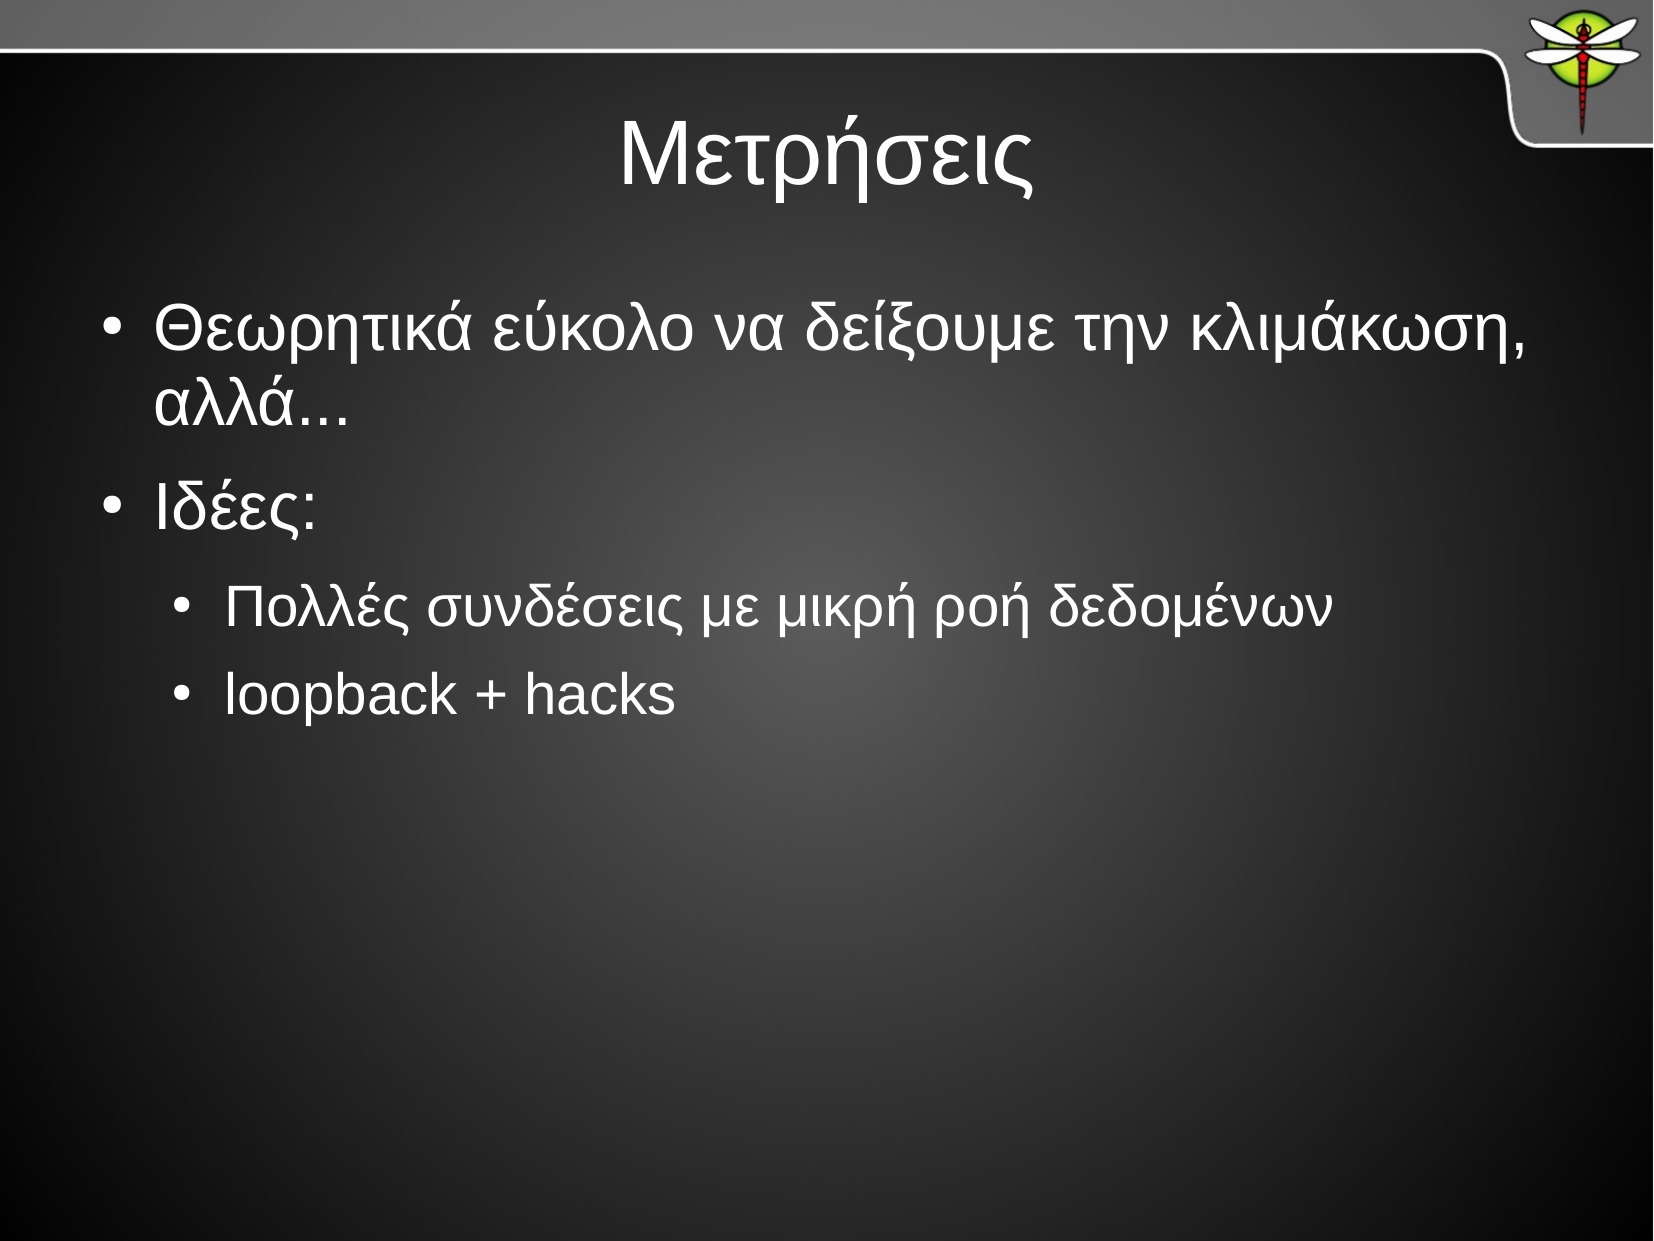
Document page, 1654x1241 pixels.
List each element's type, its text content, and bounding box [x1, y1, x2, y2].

picture [0, 0, 1654, 1241]
title Μετρήσεις [82, 49, 1571, 257]
list Θεωρητικά εύκολο να δείξουμε την κλιμάκωση, αλλά... Ιδέες: Πολλές συνδέσεις με μικρή ροή δεδομένων loopback + hacks [82, 290, 1571, 1109]
